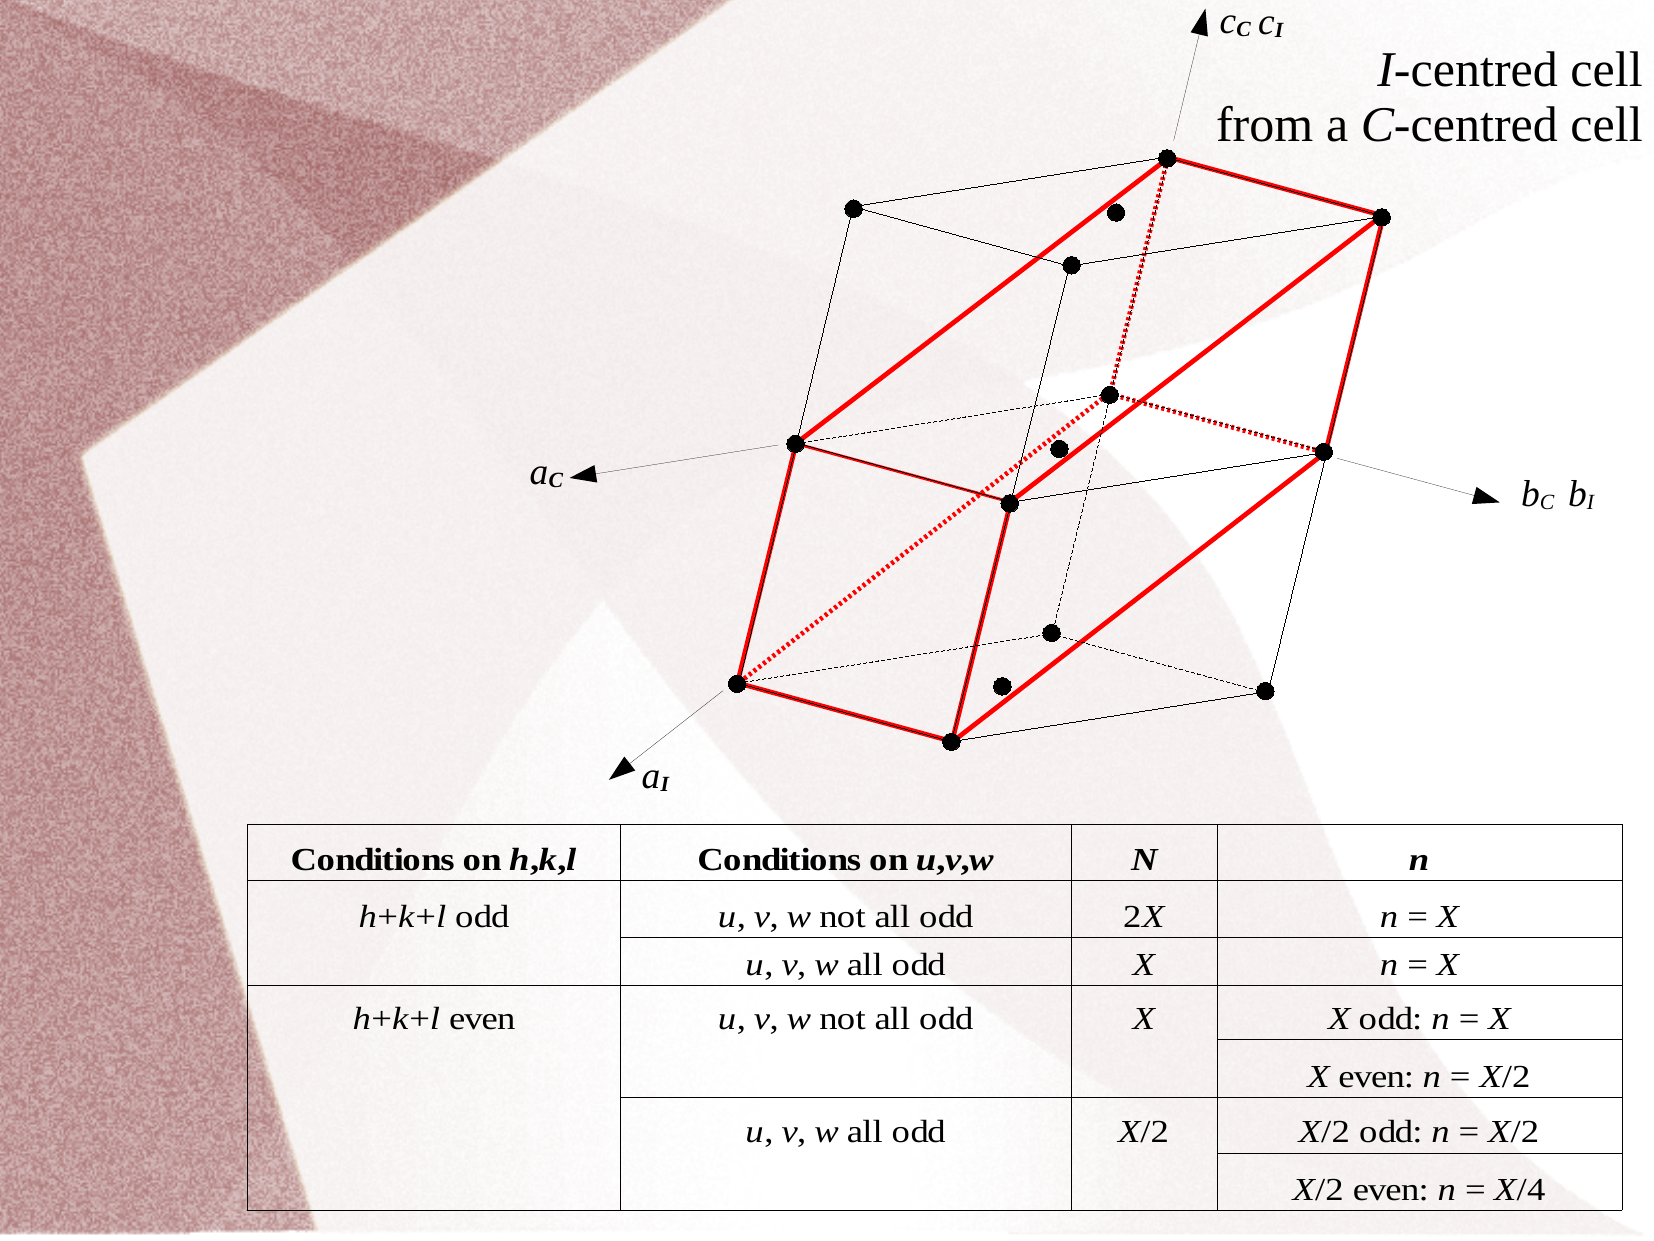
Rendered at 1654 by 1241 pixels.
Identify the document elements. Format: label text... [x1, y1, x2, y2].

text_box [1372, 208, 1391, 227]
text_box [1062, 256, 1081, 275]
text_box [1158, 149, 1177, 168]
text_box bC [1521, 472, 1555, 528]
text_box bI [1568, 473, 1601, 528]
text_box aC [529, 450, 564, 506]
text_box [1042, 624, 1061, 642]
text_box cC [1219, 0, 1267, 41]
text_box [1000, 494, 1019, 513]
text_box [993, 677, 1012, 696]
text_box [1315, 443, 1333, 461]
text_box I-centred cell from a C-centred cell [1215, 41, 1643, 155]
text_box [786, 435, 805, 453]
text_box [1256, 682, 1275, 700]
text_box [942, 733, 961, 751]
text_box [1050, 440, 1069, 458]
text_box [728, 675, 746, 693]
picture [0, 0, 1654, 1241]
text_box [1107, 203, 1125, 222]
text_box [844, 199, 863, 218]
text_box cI [1267, 1, 1305, 41]
text_box [1100, 386, 1119, 404]
text_box aI [641, 754, 674, 810]
chart [244, 822, 1624, 1213]
